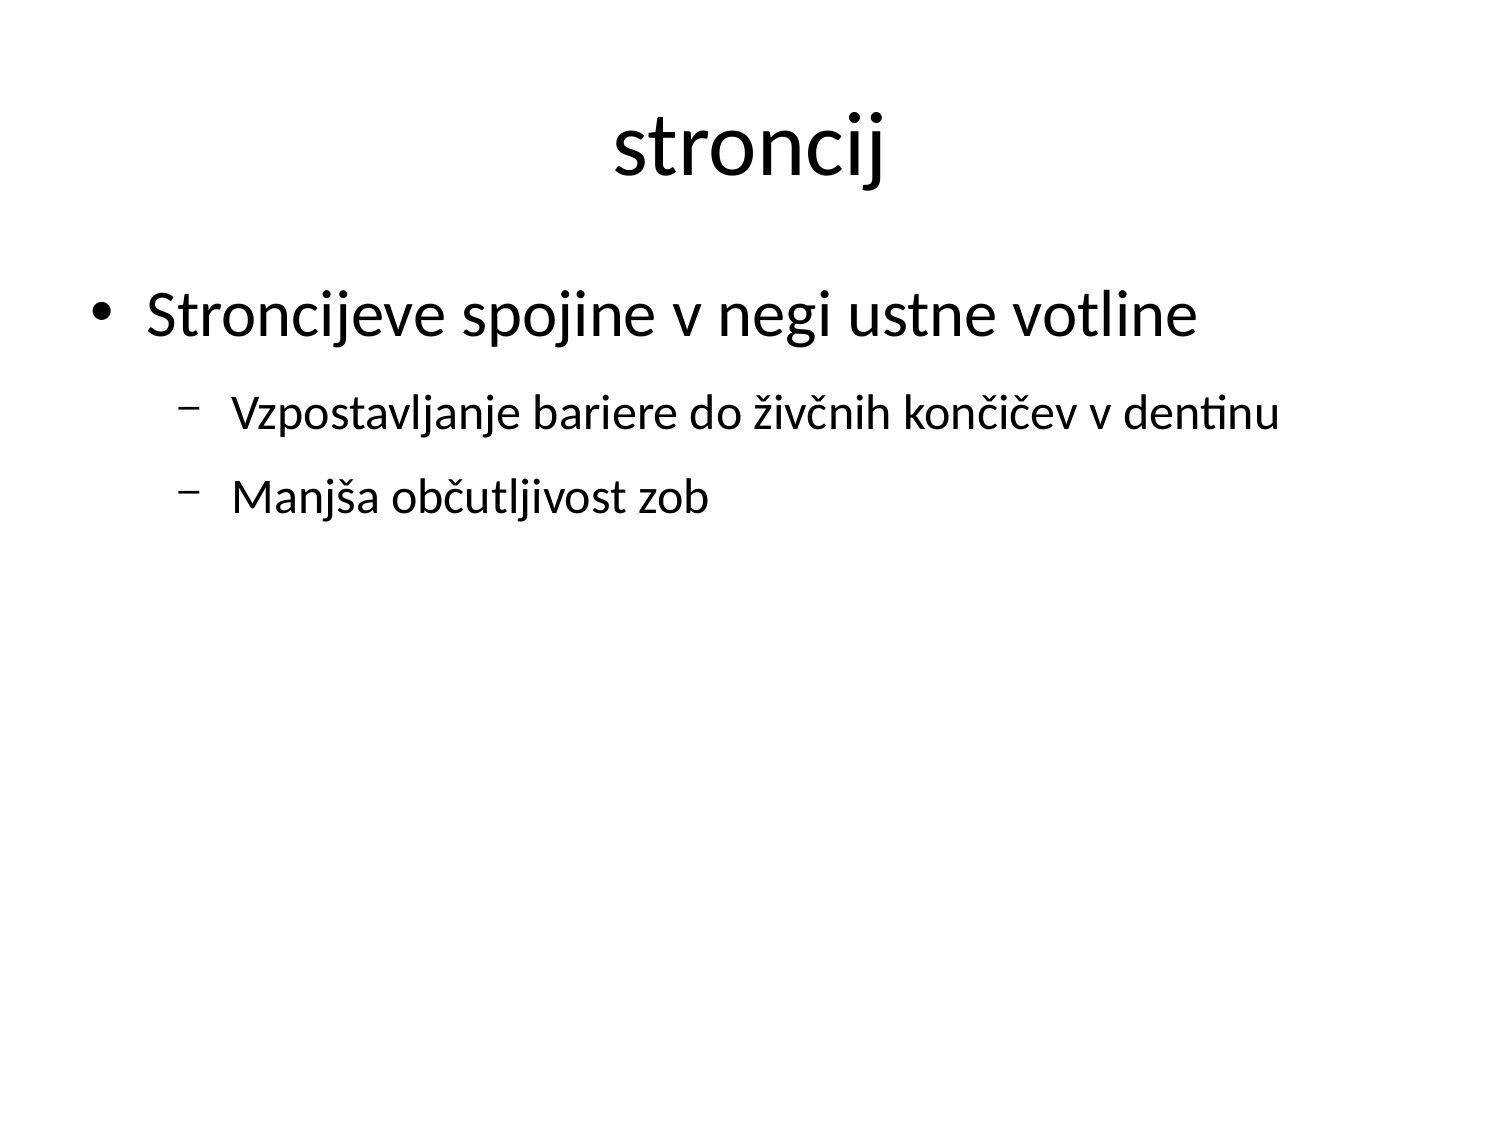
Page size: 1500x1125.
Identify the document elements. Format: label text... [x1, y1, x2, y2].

list Stroncijeve spojine v negi ustne votline Vzpostavljanje bariere do živčnih končičev v dentinu Manjša občutljivost zob [75, 262, 1425, 1005]
title stroncij [75, 45, 1425, 233]
